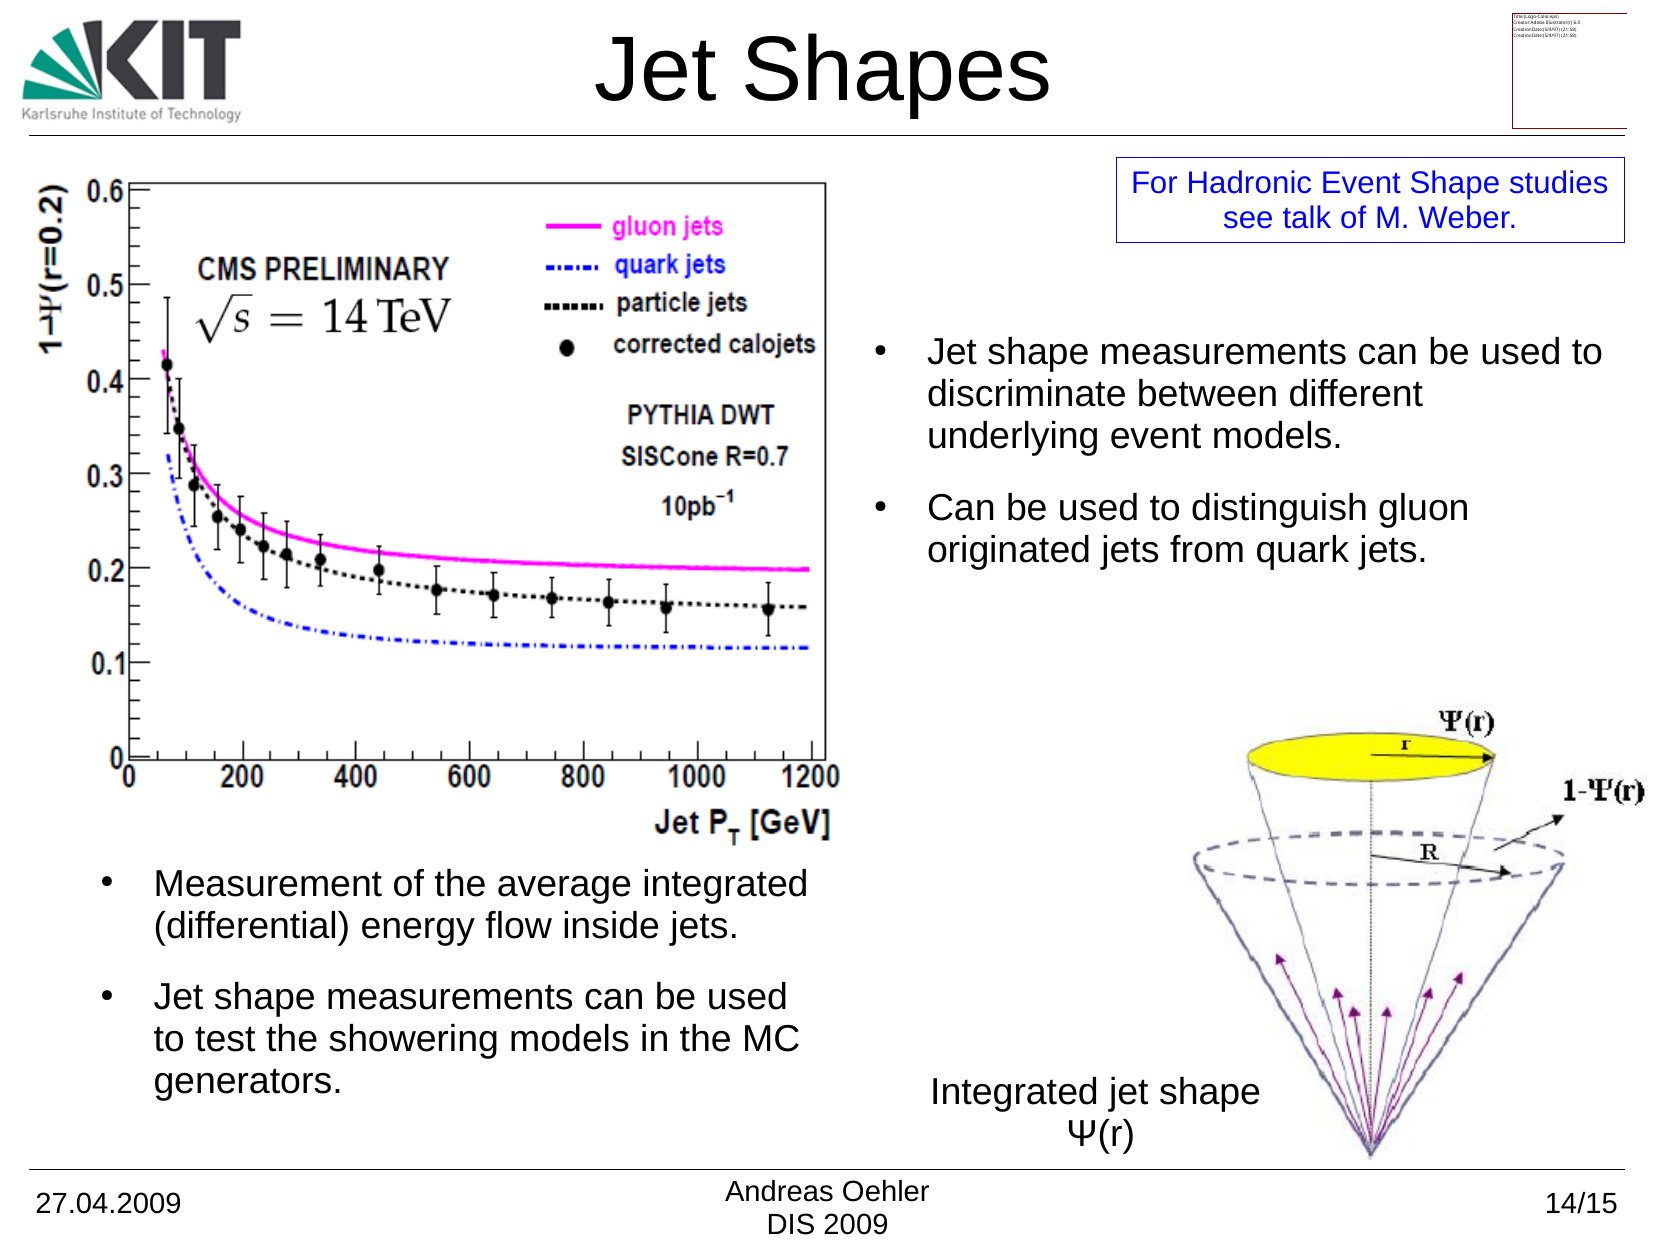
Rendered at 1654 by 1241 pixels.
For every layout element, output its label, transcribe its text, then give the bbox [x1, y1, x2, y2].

picture [1187, 691, 1654, 1165]
picture [11, 15, 251, 128]
list Jet shape measurements can be used to discriminate between different underlying event models. Can be used to distinguish gluon originated jets from quark jets. [856, 330, 1606, 638]
text_box Integrated jet shape Ψ(r) [915, 1062, 1299, 1162]
title Jet Shapes [82, 17, 1565, 121]
picture [33, 171, 845, 859]
text_box For Hadronic Event Shape studies see talk of M. Weber. [1116, 157, 1625, 243]
list Measurement of the average integrated (differential) energy flow inside jets. Jet shape measurements can be used to test the showering models in the MC generators. [82, 862, 809, 1115]
